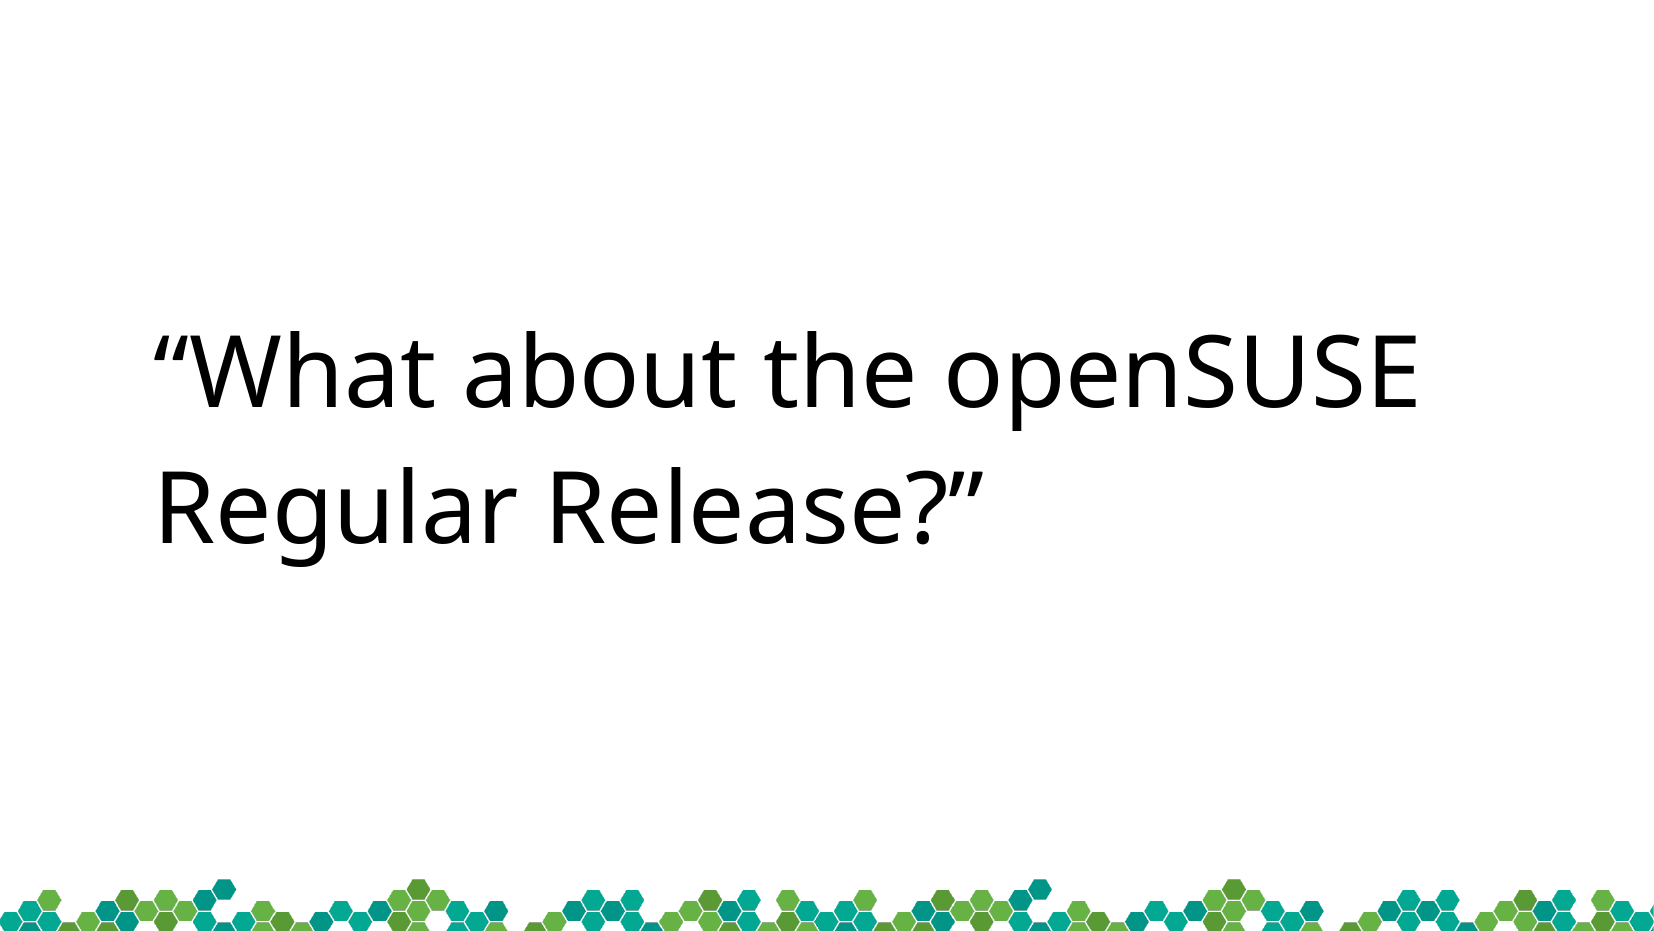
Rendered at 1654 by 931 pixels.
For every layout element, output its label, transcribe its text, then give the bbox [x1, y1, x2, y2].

list “What about the openSUSE Regular Release?” [82, 300, 1571, 758]
picture [0, 871, 1654, 931]
